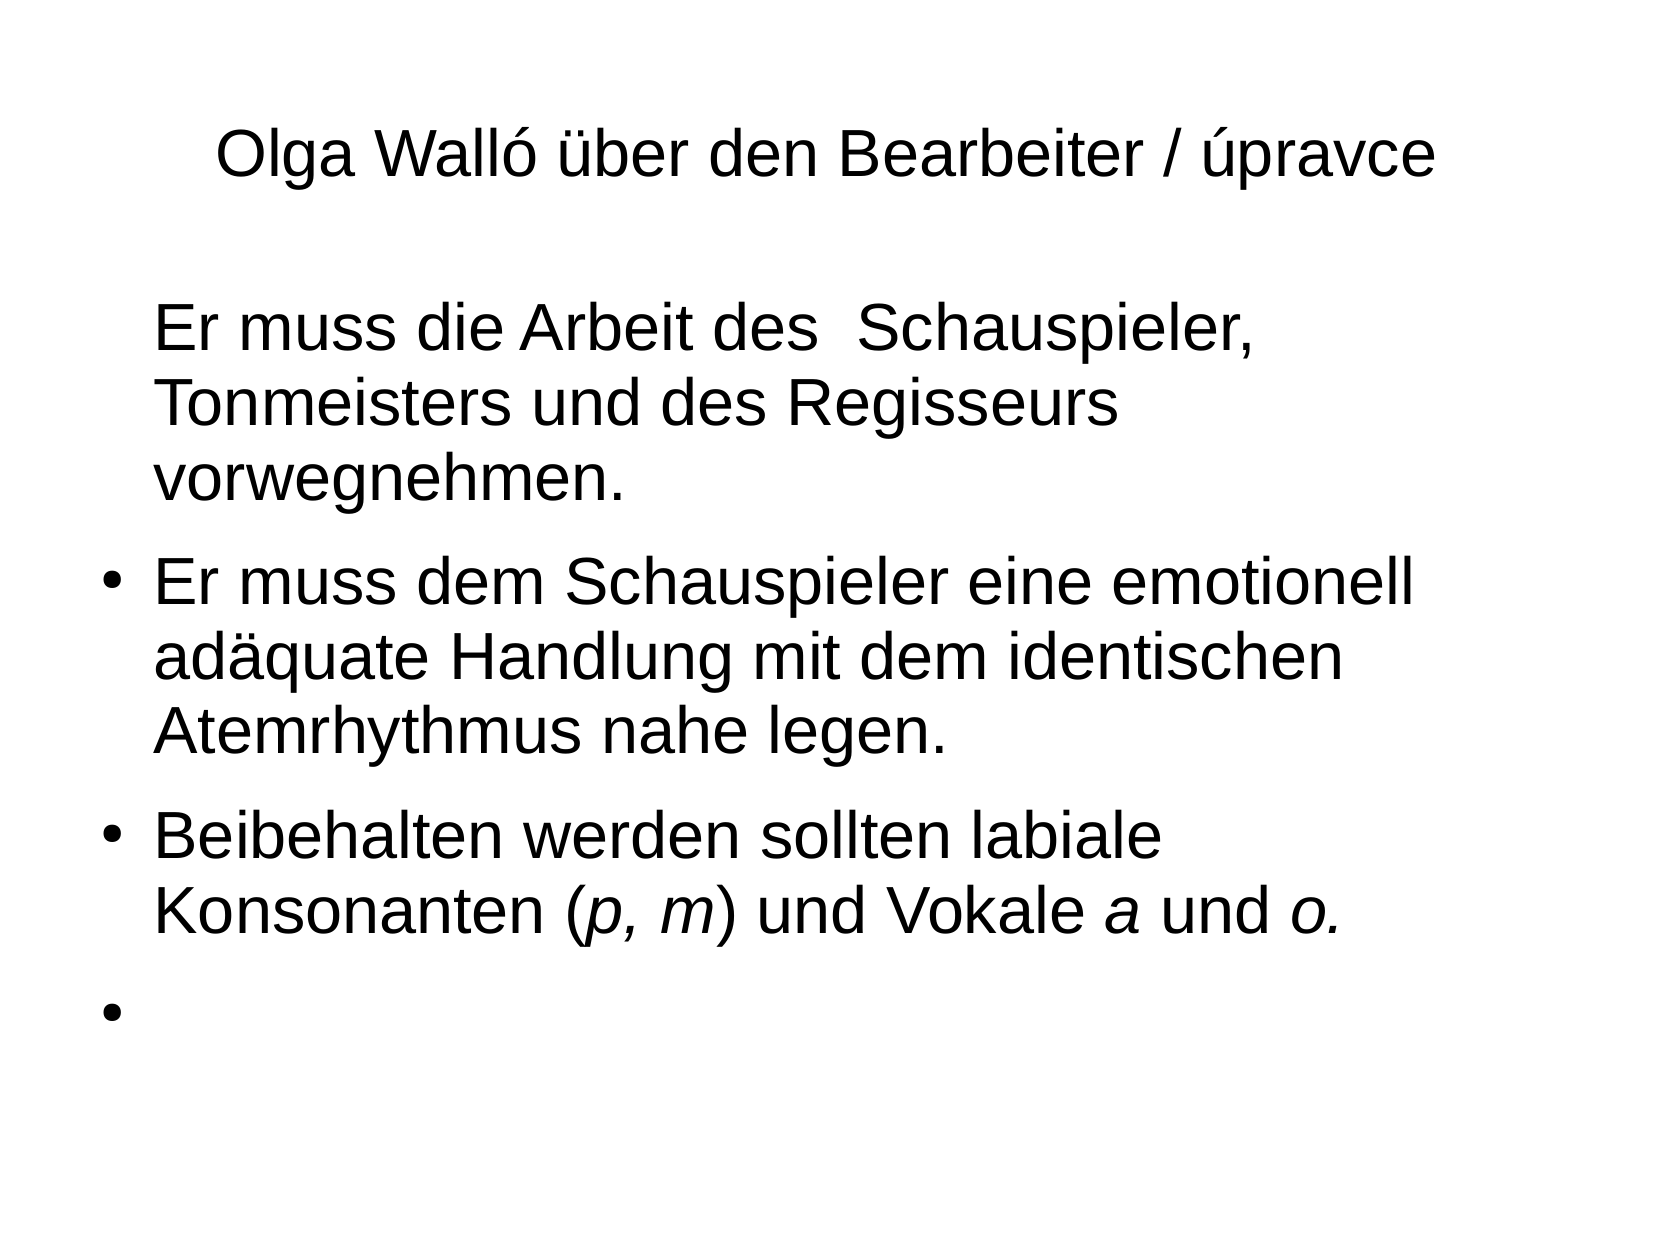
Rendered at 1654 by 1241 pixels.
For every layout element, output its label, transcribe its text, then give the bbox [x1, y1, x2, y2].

list Er muss die Arbeit des Schauspieler, Tonmeisters und des Regisseurs vorwegnehmen. Er muss dem Schauspieler eine emotionell adäquate Handlung mit dem identischen Atemrhythmus nahe legen. Beibehalten werden sollten labiale Konsonanten (p, m) und Vokale a und o. [82, 290, 1571, 1010]
title Olga Walló über den Bearbeiter / úpravce [82, 49, 1571, 257]
